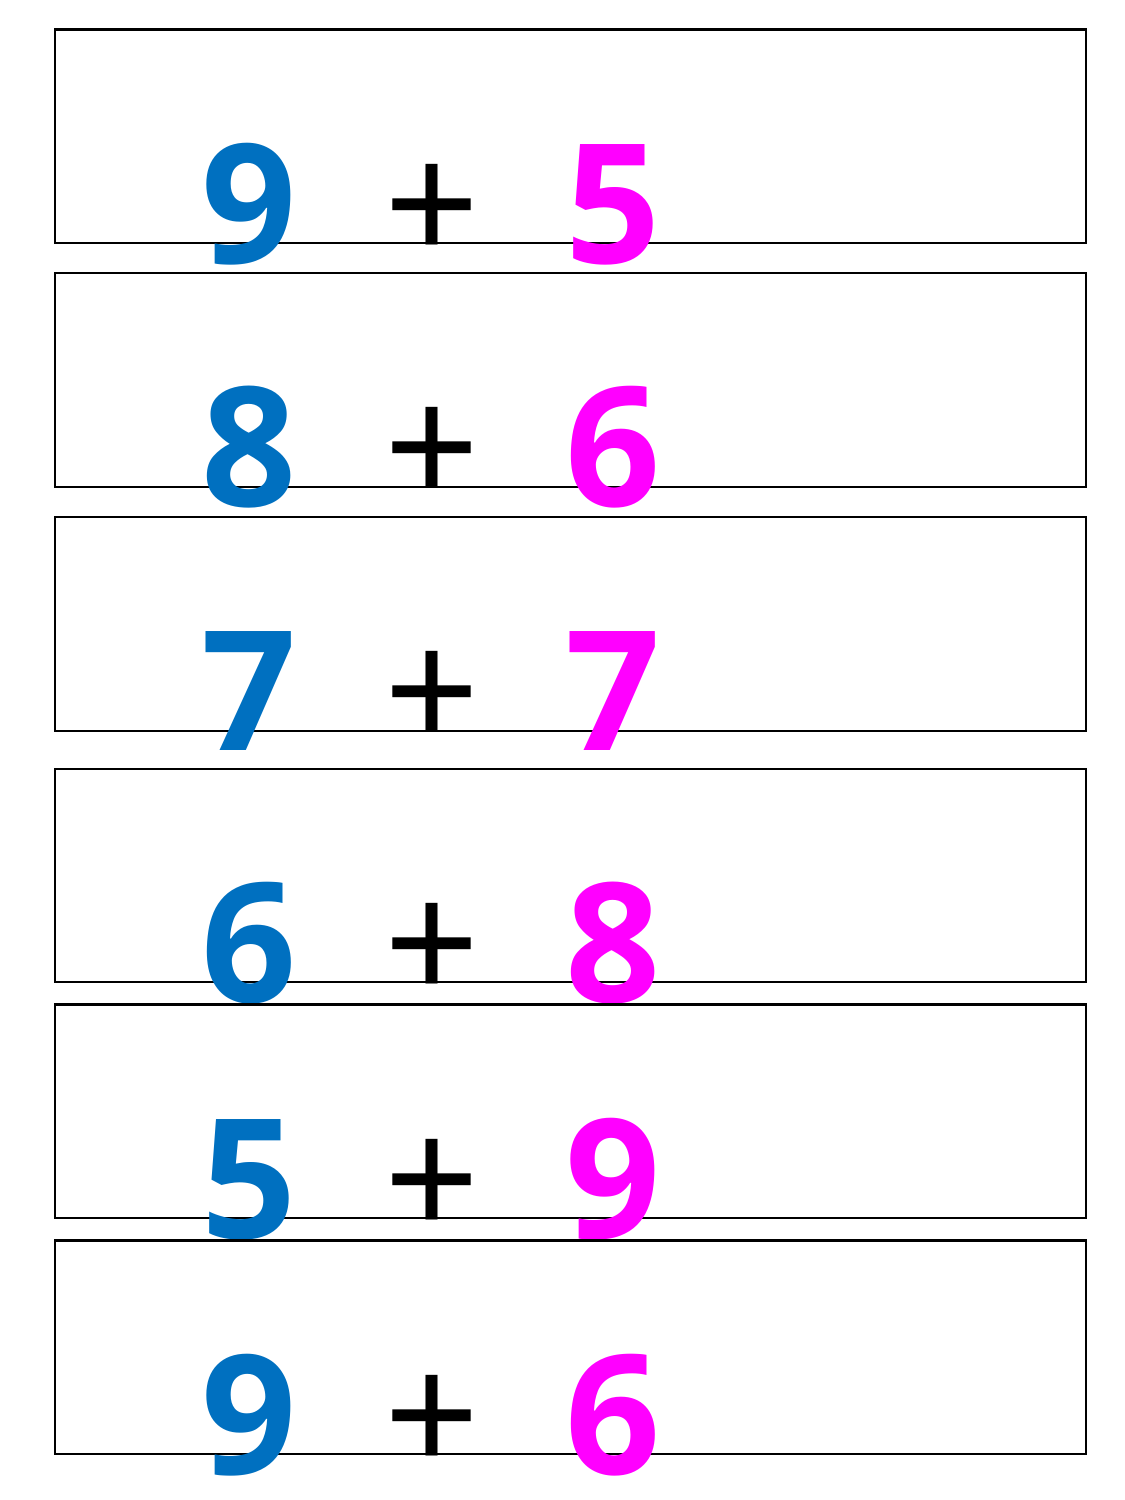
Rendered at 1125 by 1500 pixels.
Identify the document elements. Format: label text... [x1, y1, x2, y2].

text_box 9 + 5 [187, 89, 677, 273]
text_box 7 + 7 [187, 576, 677, 769]
text_box 9 + 6 [187, 1300, 677, 1500]
text_box [55, 273, 1086, 487]
text_box 6 + 8 [187, 828, 677, 1005]
text_box [55, 1241, 1086, 1454]
text_box 8 + 6 [187, 333, 677, 517]
text_box [55, 30, 1086, 243]
text_box 5 + 9 [187, 1064, 677, 1241]
text_box [55, 1005, 1086, 1218]
text_box [55, 769, 1086, 982]
text_box [55, 517, 1086, 731]
